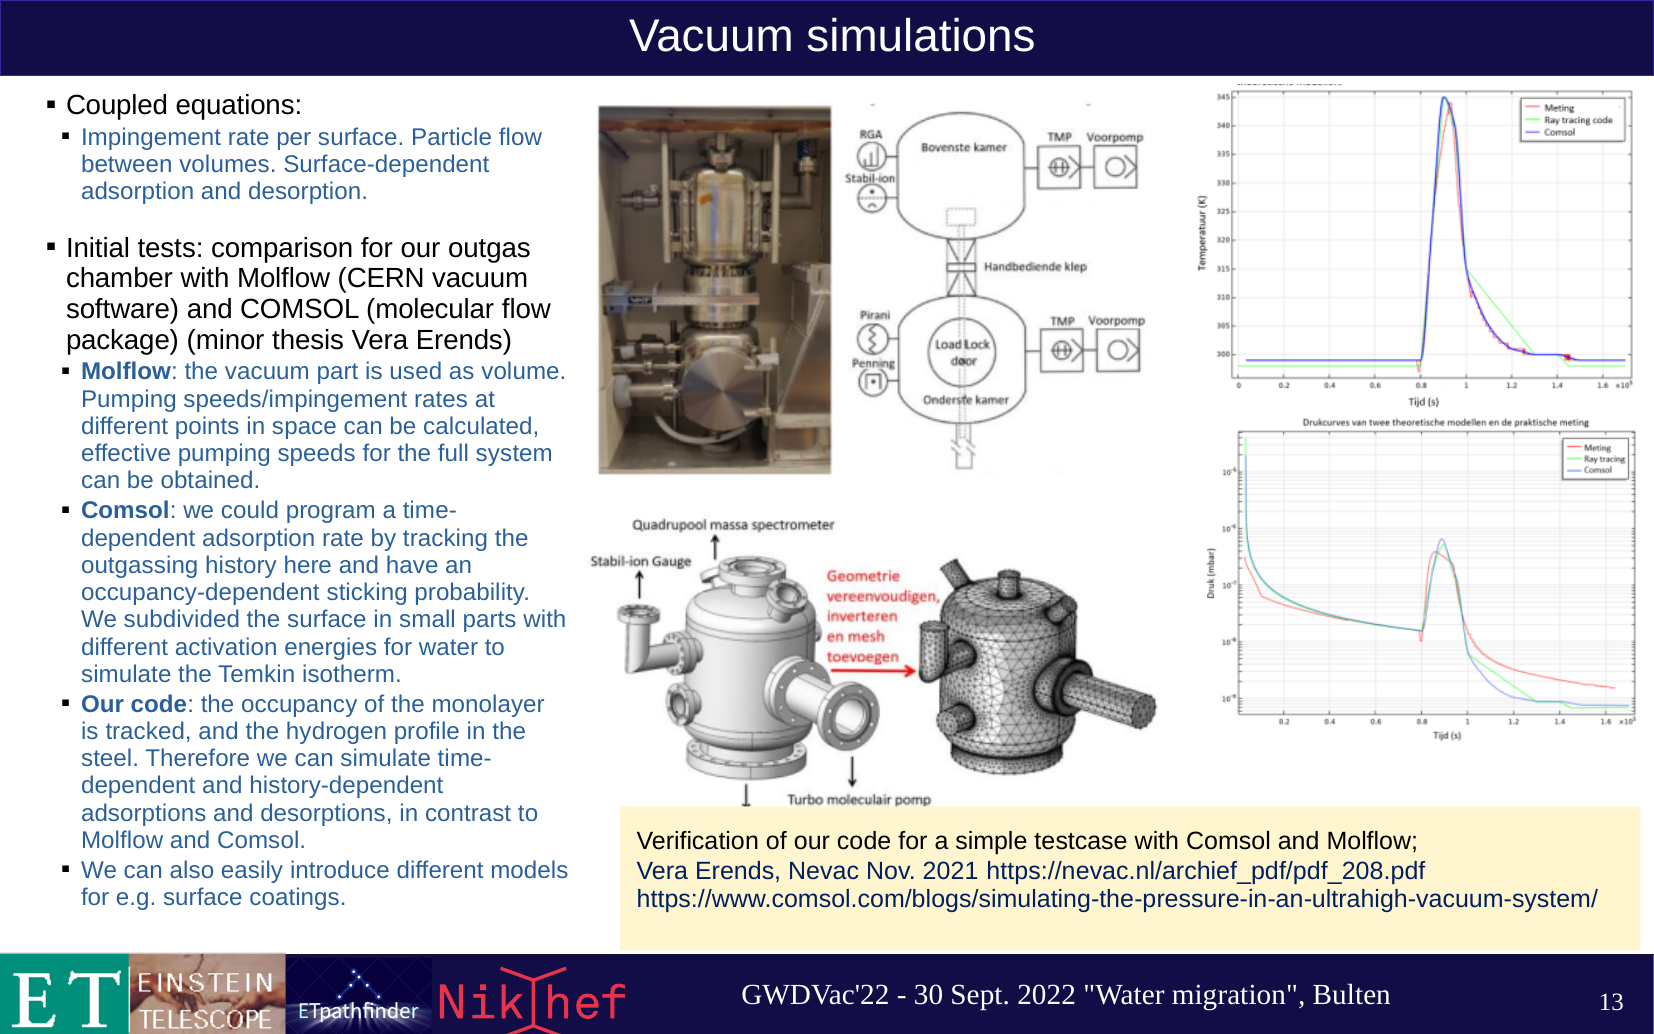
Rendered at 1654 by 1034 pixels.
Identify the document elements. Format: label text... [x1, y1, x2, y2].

list Coupled equations: Impingement rate per surface. Particle flow between volumes. Surface-dependent adsorption and desorption. Initial tests: comparison for our outgas chamber with Molflow (CERN vacuum software) and COMSOL (molecular flow package) (minor thesis Vera Erends) Molflow: the vacuum part is used as volume. Pumping speeds/impingement rates at different points in space can be calculated, effective pumping speeds for the full system can be obtained. Comsol: we could program a time-dependent adsorption rate by tracking the outgassing history here and have an occupancy-dependent sticking probability. We subdivided the surface in small parts with different activation energies for water to simulate the Temkin isotherm. Our code: the occupancy of the monolayer is tracked, and the hydrogen profile in the steel. Therefore we can simulate time-dependent and history-dependent adsorptions and desorptions, in contrast to Molflow and Comsol. We can also easily introduce different models for e.g. surface coatings. [45, 90, 571, 931]
picture [0, 951, 432, 1034]
title Vacuum simulations [75, 1, 1591, 70]
picture [585, 84, 1167, 490]
text_box Verification of our code for a simple testcase with Comsol and Molflow; Vera Erends, Nevac Nov. 2021 https://nevac.nl/archief_pdf/pdf_208.pdf https://www.comsol.com/blogs/simulating-the-pressure-in-an-ultrahigh-vacuum-system/ [620, 806, 1641, 951]
picture [581, 84, 1649, 812]
